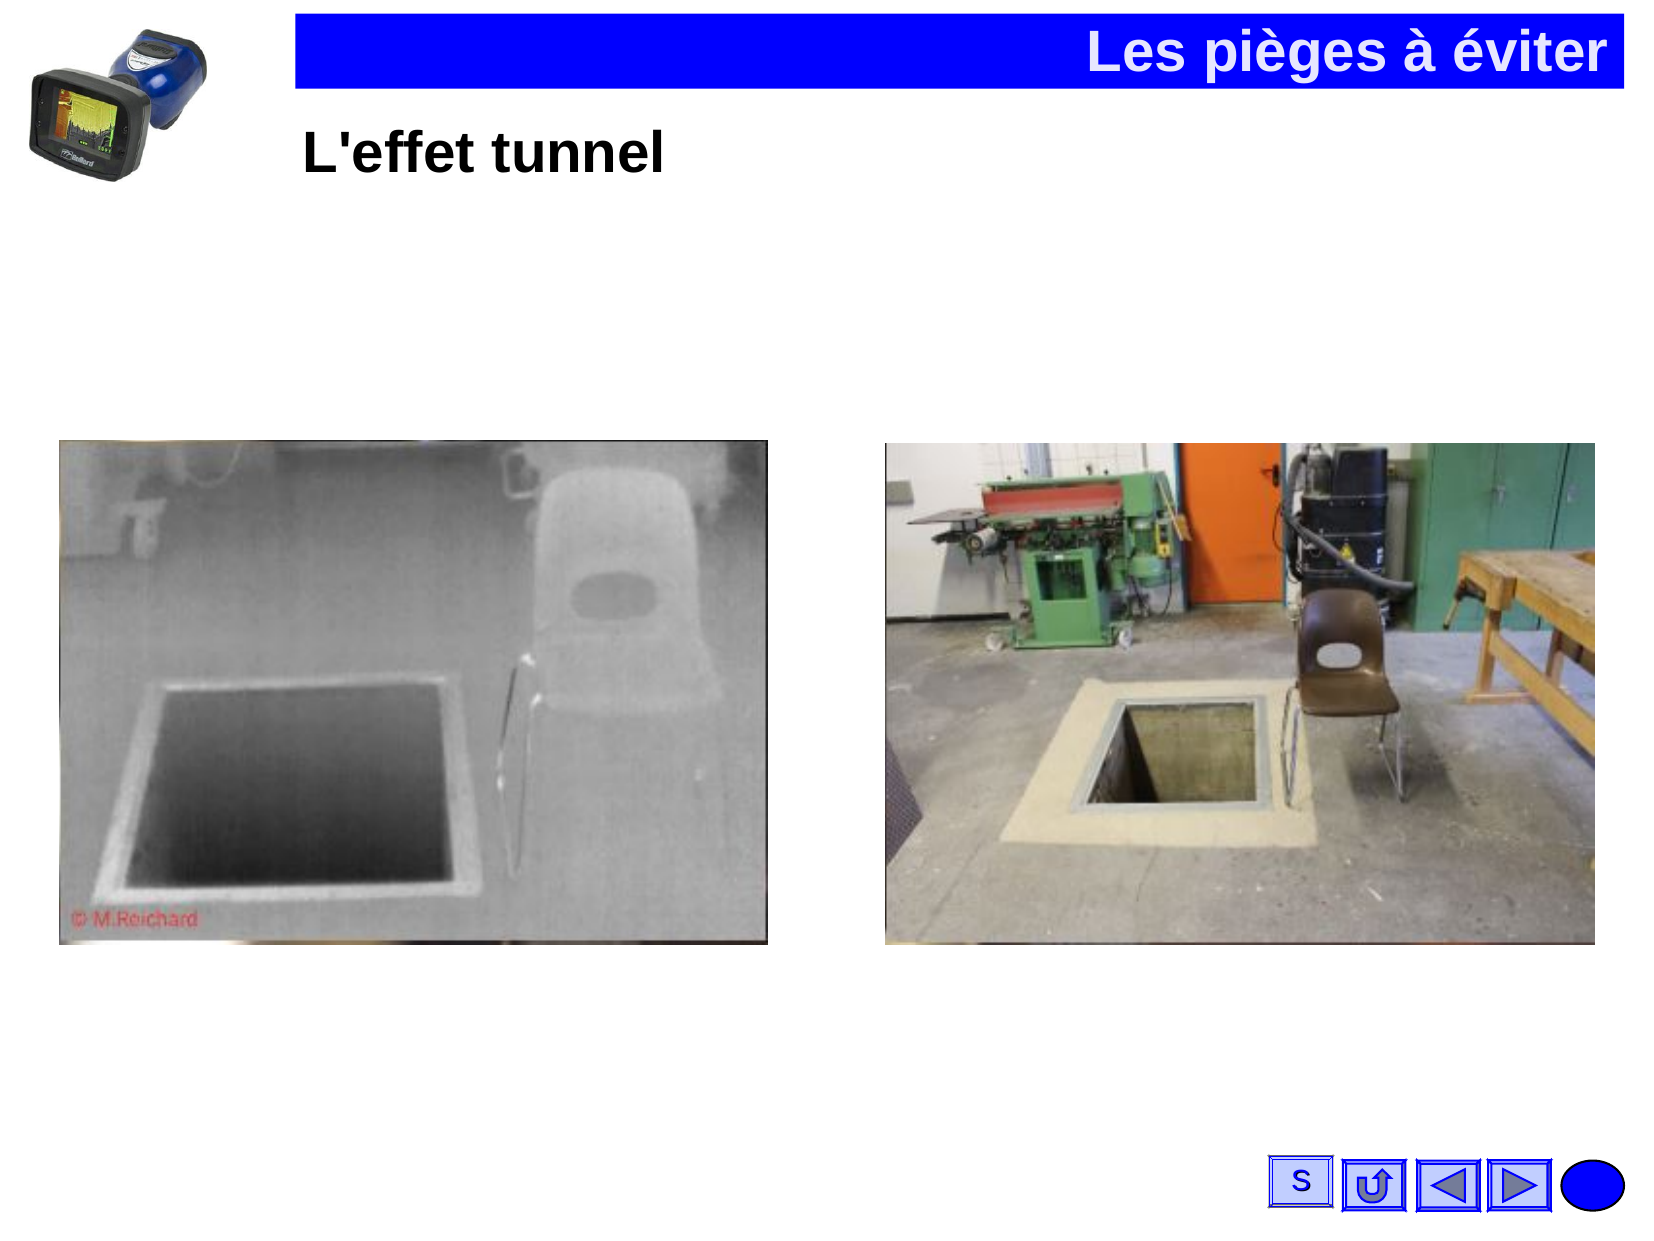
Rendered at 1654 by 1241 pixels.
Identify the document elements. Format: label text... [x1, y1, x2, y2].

text_box L'effet tunnel [287, 112, 682, 193]
text_box [1561, 1160, 1625, 1211]
picture [59, 440, 768, 945]
text_box Les pièges à éviter [295, 13, 1625, 89]
picture [29, 29, 207, 182]
picture [885, 443, 1595, 945]
